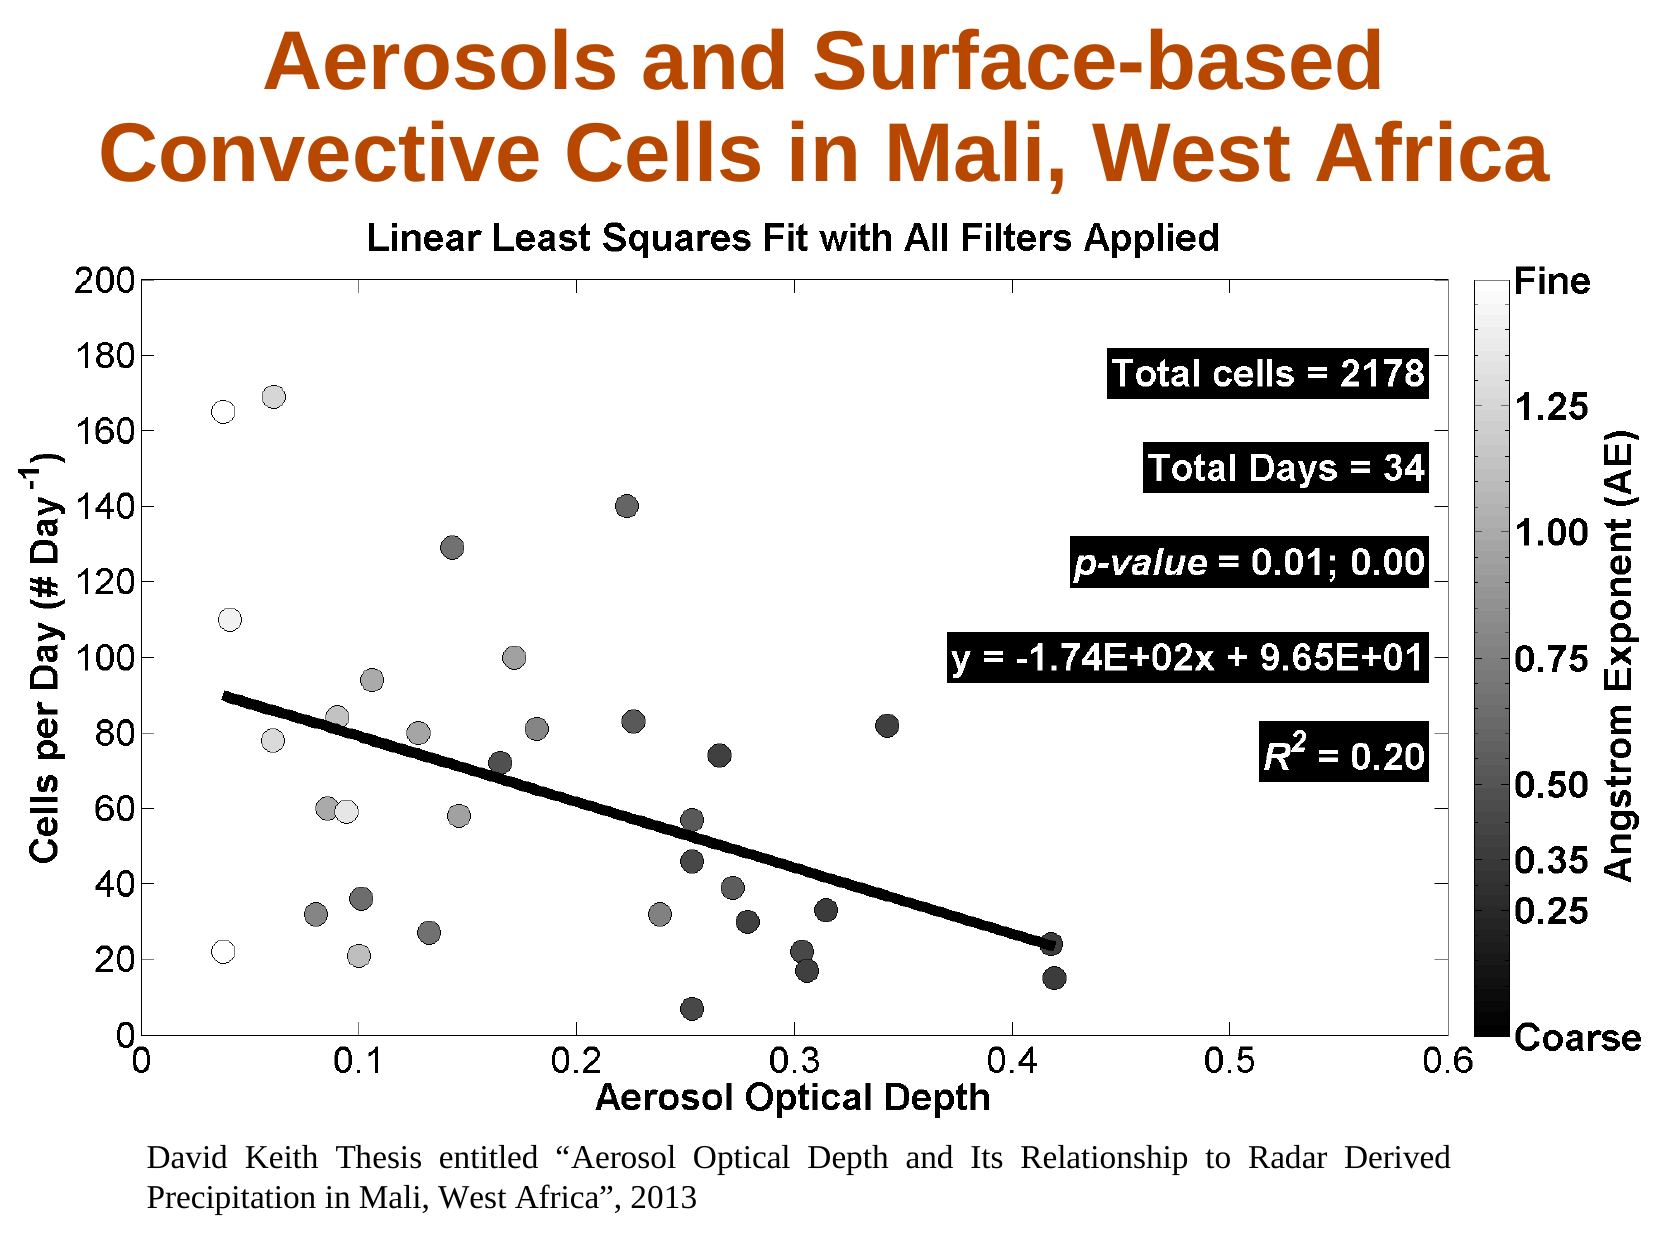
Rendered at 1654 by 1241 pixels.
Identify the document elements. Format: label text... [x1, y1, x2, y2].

title Aerosols and Surface-based Convective Cells in Mali, West Africa [0, 15, 1650, 194]
picture [0, 194, 1653, 1138]
text_box David Keith Thesis entitled “Aerosol Optical Depth and Its Relationship to Radar Derived Precipitation in Mali, West Africa”, 2013 [131, 1127, 1468, 1224]
